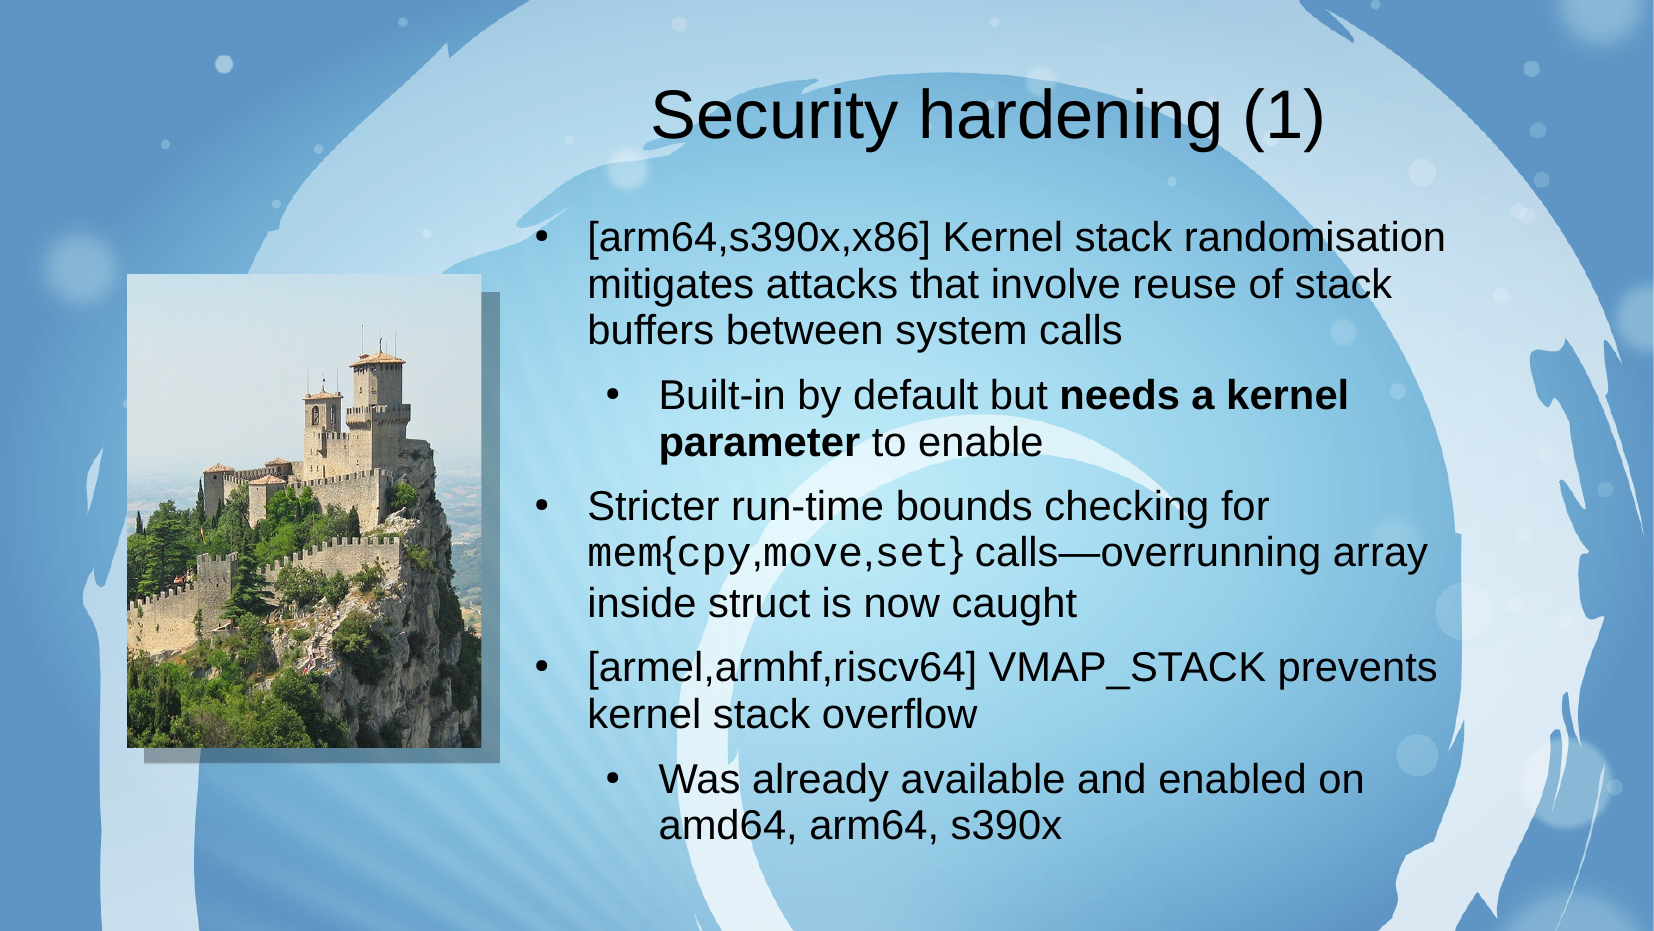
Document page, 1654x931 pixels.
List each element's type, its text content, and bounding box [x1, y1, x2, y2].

picture [0, 0, 1654, 931]
text_box [arm64,s390x,x86] Kernel stack randomisation mitigates attacks that involve reuse of stack buffers between system calls Built-in by default but needs a kernel parameter to enable Stricter run-time bounds checking for mem{cpy,move,set} calls—overrunning array inside struct is now caught [armel,armhf,riscv64] VMAP_STACK prevents kernel stack overflow Was already available and enabled on amd64, arm64, s390x [501, 206, 1506, 856]
title Security hardening (1) [442, 37, 1536, 193]
